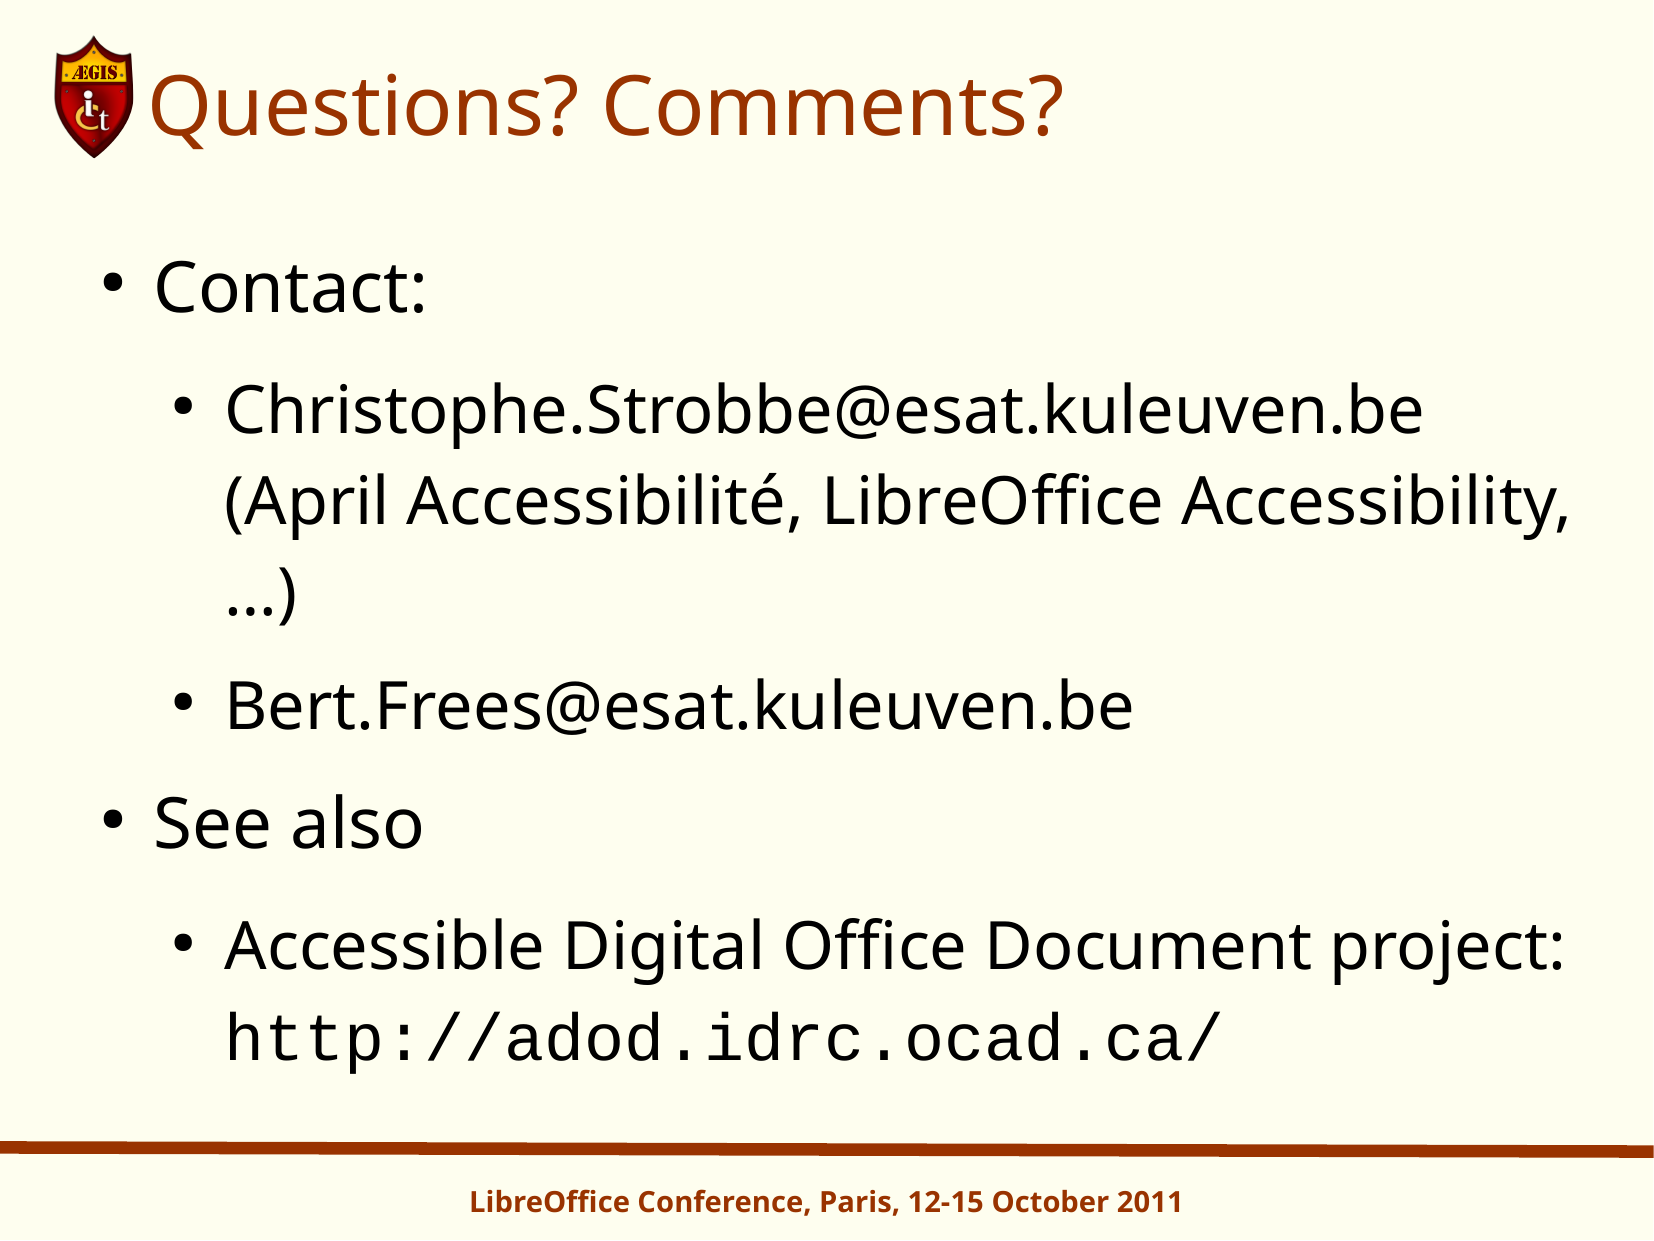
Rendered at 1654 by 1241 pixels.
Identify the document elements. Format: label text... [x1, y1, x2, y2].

picture [24, 24, 167, 167]
title Questions? Comments? [147, 29, 1625, 178]
list Contact: Christophe.Strobbe@esat.kuleuven.be (April Accessibilité, LibreOffice Accessibility, …) Bert.Frees@esat.kuleuven.be See also Accessible Digital Office Document project: http://adod.idrc.ocad.ca/ [82, 236, 1595, 1109]
